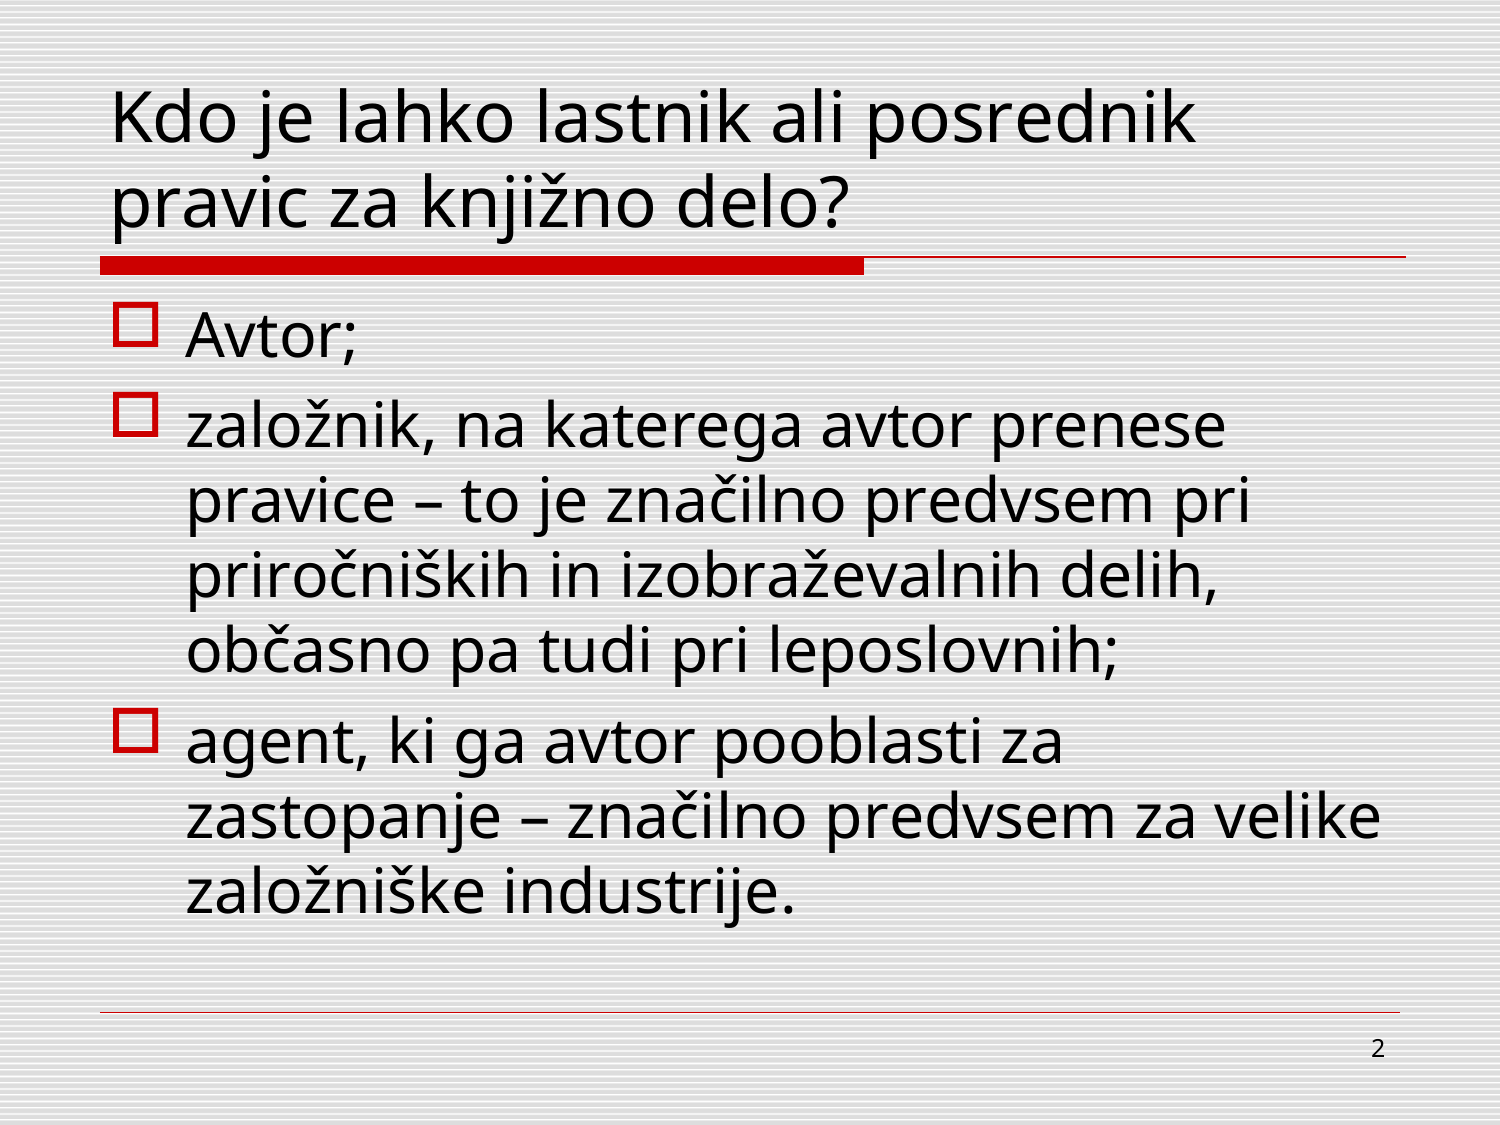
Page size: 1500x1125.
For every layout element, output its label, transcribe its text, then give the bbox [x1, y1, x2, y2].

title Kdo je lahko lastnik ali posrednik pravic za knjižno delo? [94, 49, 1407, 250]
picture [0, 0, 1500, 1125]
list Avtor; založnik, na katerega avtor prenese pravice – to je značilno predvsem pri priročniških in izobraževalnih delih, občasno pa tudi pri leposlovnih; agent, ki ga avtor pooblasti za zastopanje – značilno predvsem za velike založniške industrije. [92, 287, 1406, 988]
text_box <number> [1074, 1024, 1401, 1103]
